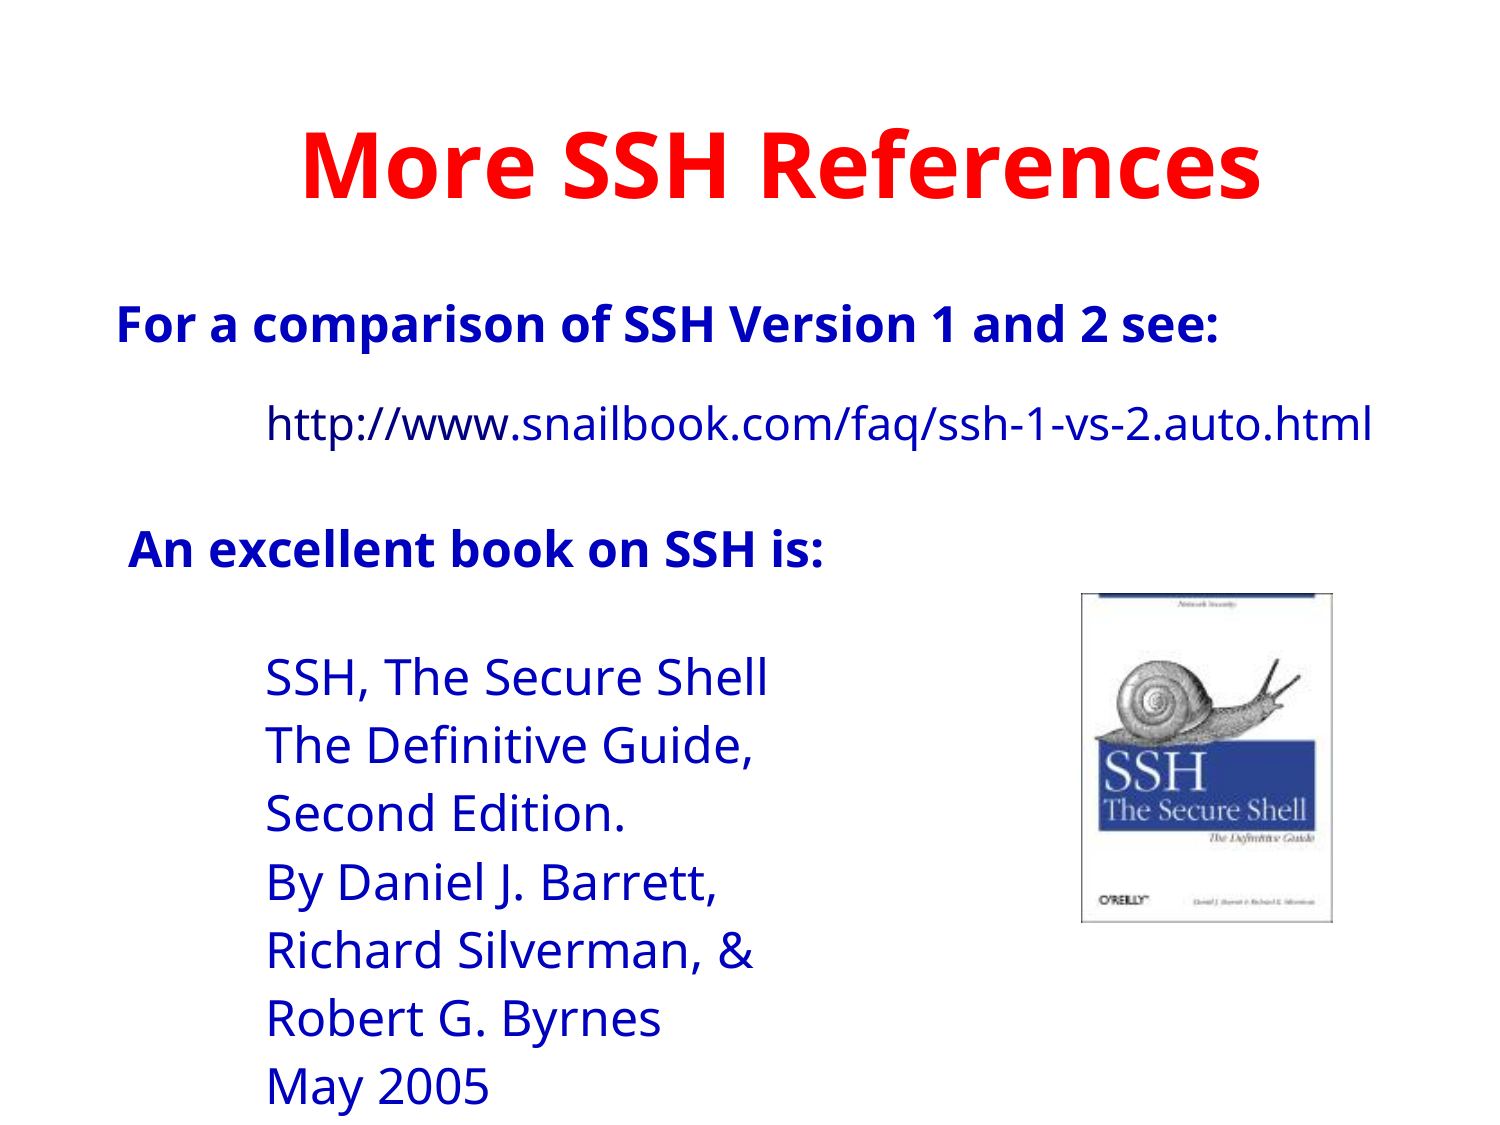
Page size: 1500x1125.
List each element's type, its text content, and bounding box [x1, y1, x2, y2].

picture [1081, 593, 1333, 923]
text_box For a comparison of SSH Version 1 and 2 see: http://www.snailbook.com/faq/ssh-1-vs-2.auto.html An excellent book on SSH is: SSH, The Secure Shell The Definitive Guide, Second Edition. By Daniel J. Barrett, Richard Silverman, & Robert G. Byrnes May 2005 ISBN: 0-596-00895-3 [115, 289, 1395, 1068]
text_box More SSH References [298, 100, 1216, 223]
